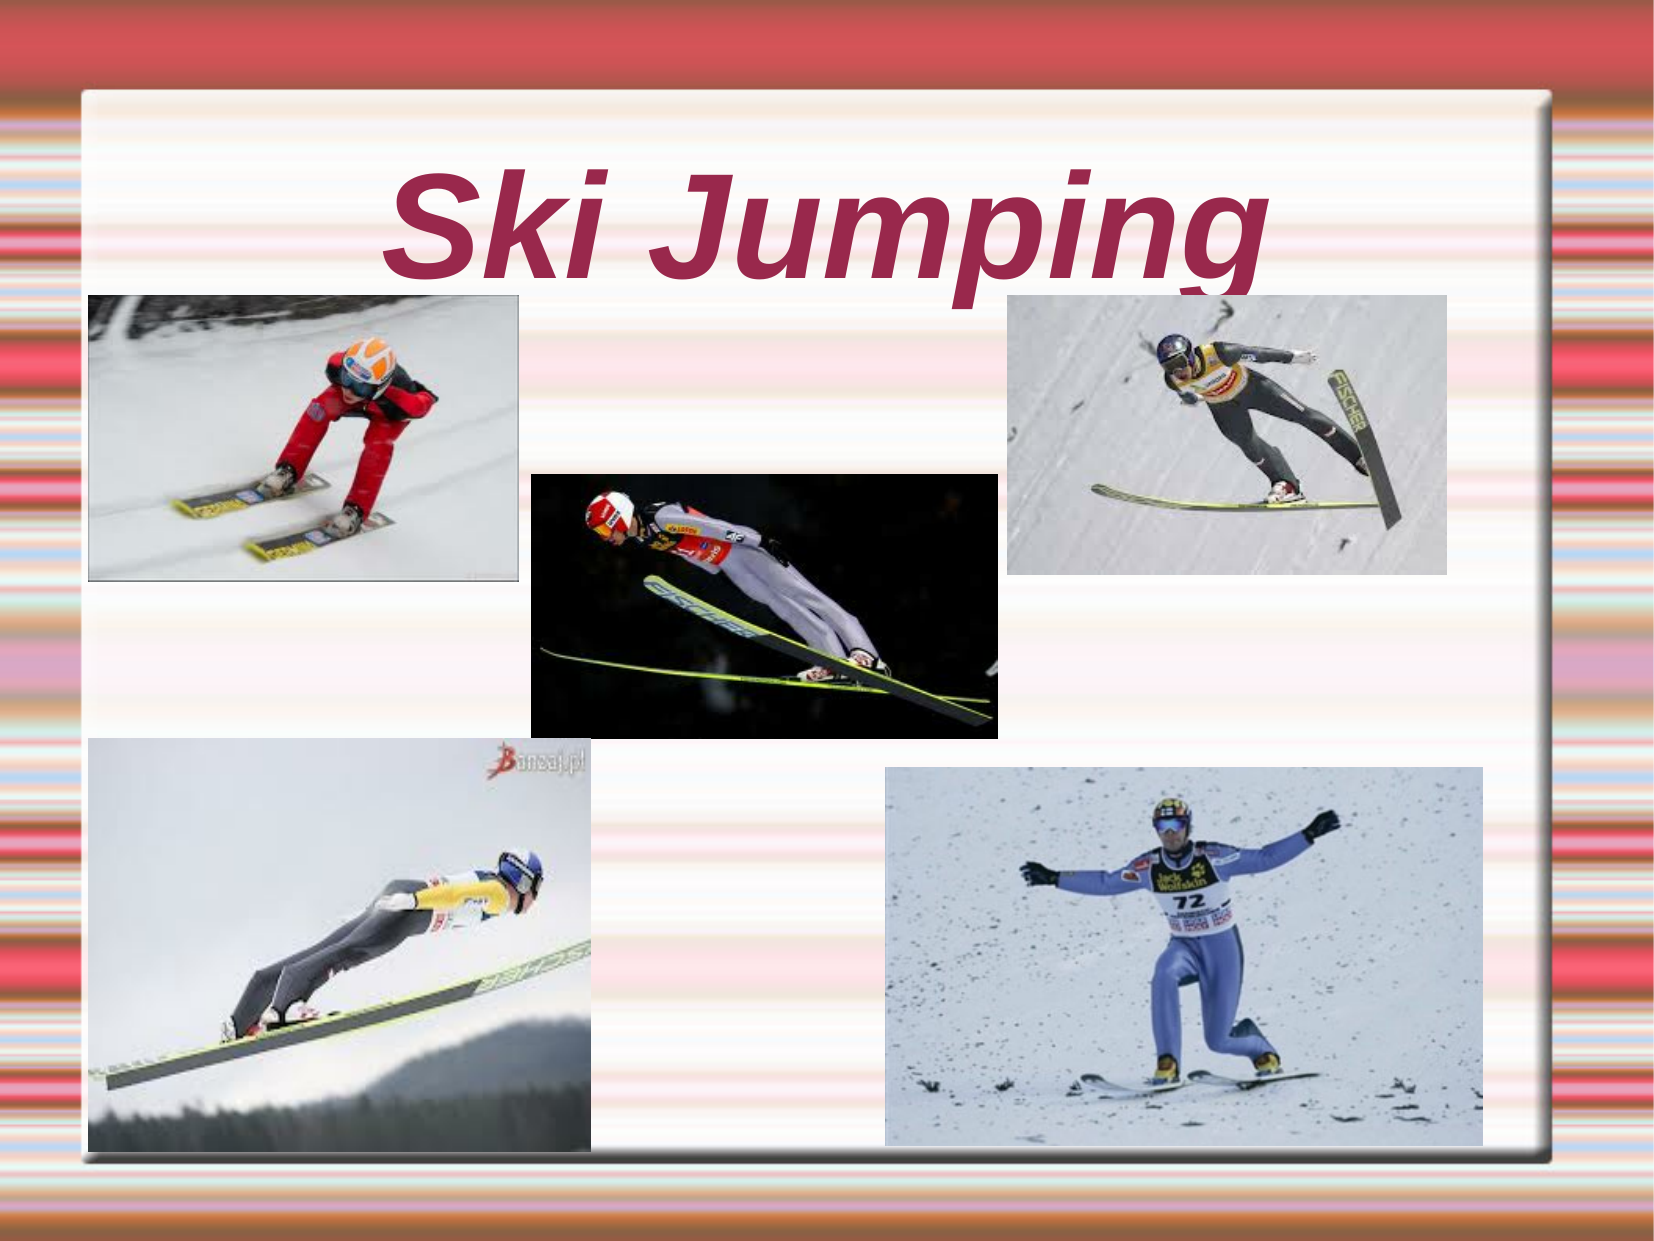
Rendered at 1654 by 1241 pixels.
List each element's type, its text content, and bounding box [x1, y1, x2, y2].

picture [885, 767, 1483, 1146]
picture [88, 295, 519, 582]
list . [134, 350, 1516, 1133]
title Ski Jumping [121, 114, 1534, 322]
picture [1007, 295, 1447, 575]
picture [88, 474, 998, 1152]
